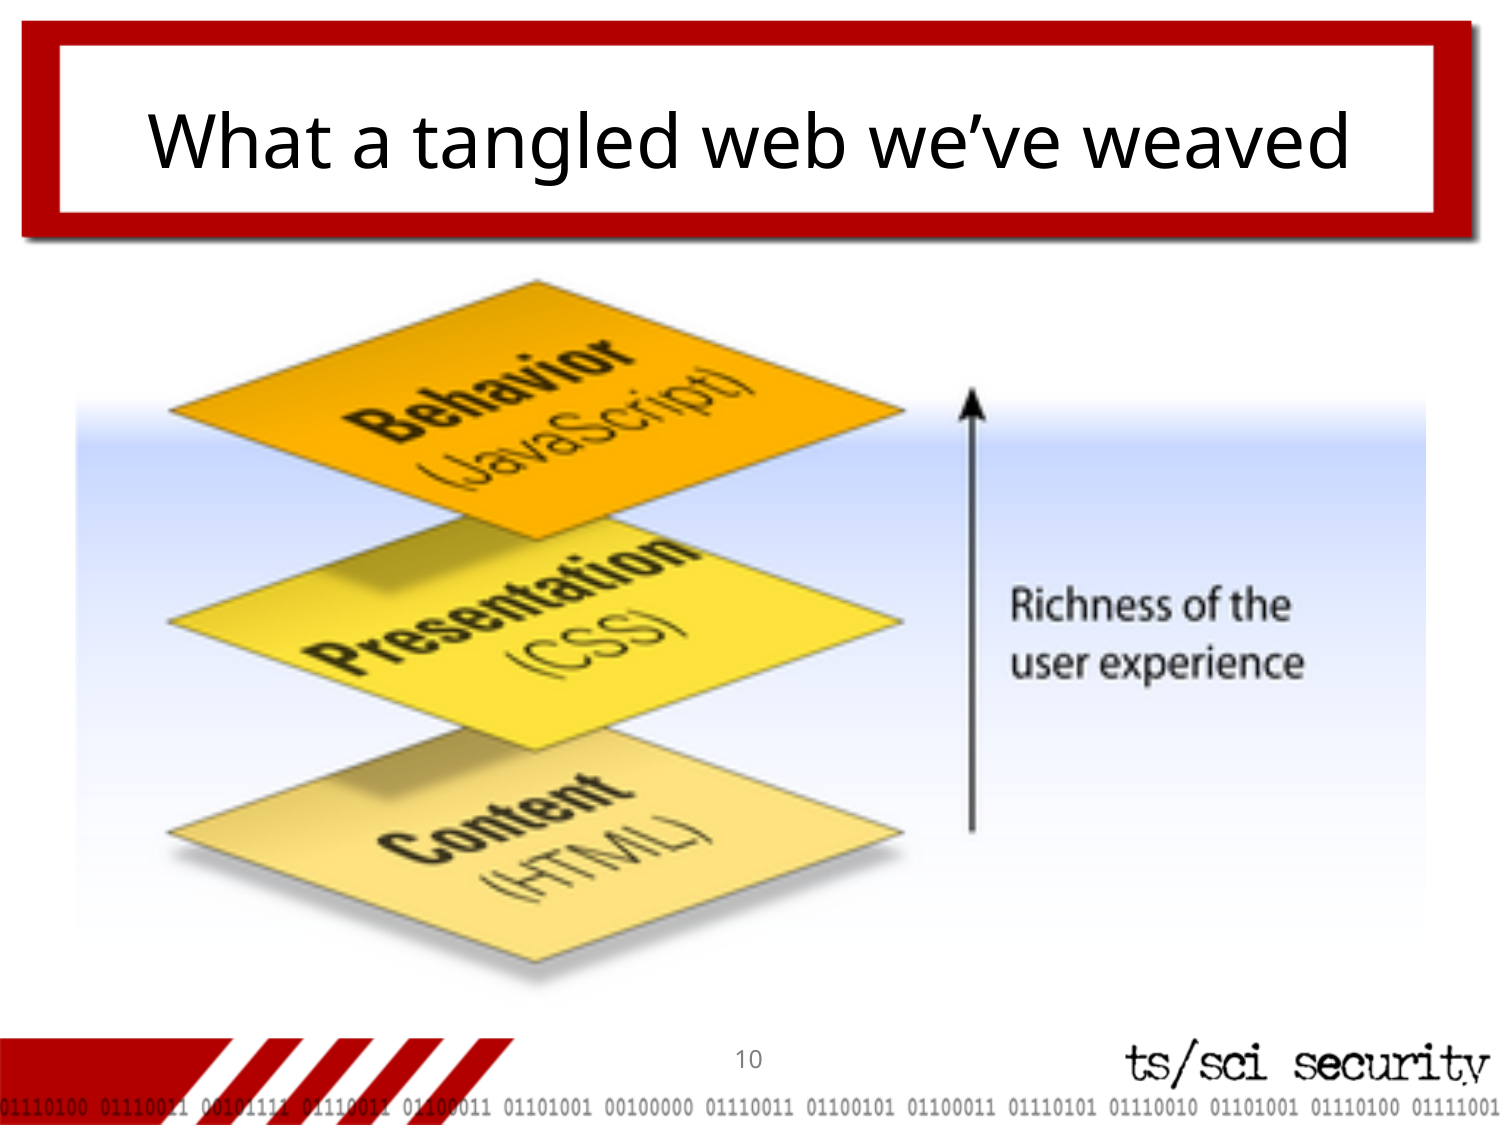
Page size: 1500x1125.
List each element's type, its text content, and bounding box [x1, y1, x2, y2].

title What a tangled web we’ve weaved [75, 45, 1426, 233]
picture [0, 0, 1500, 1125]
